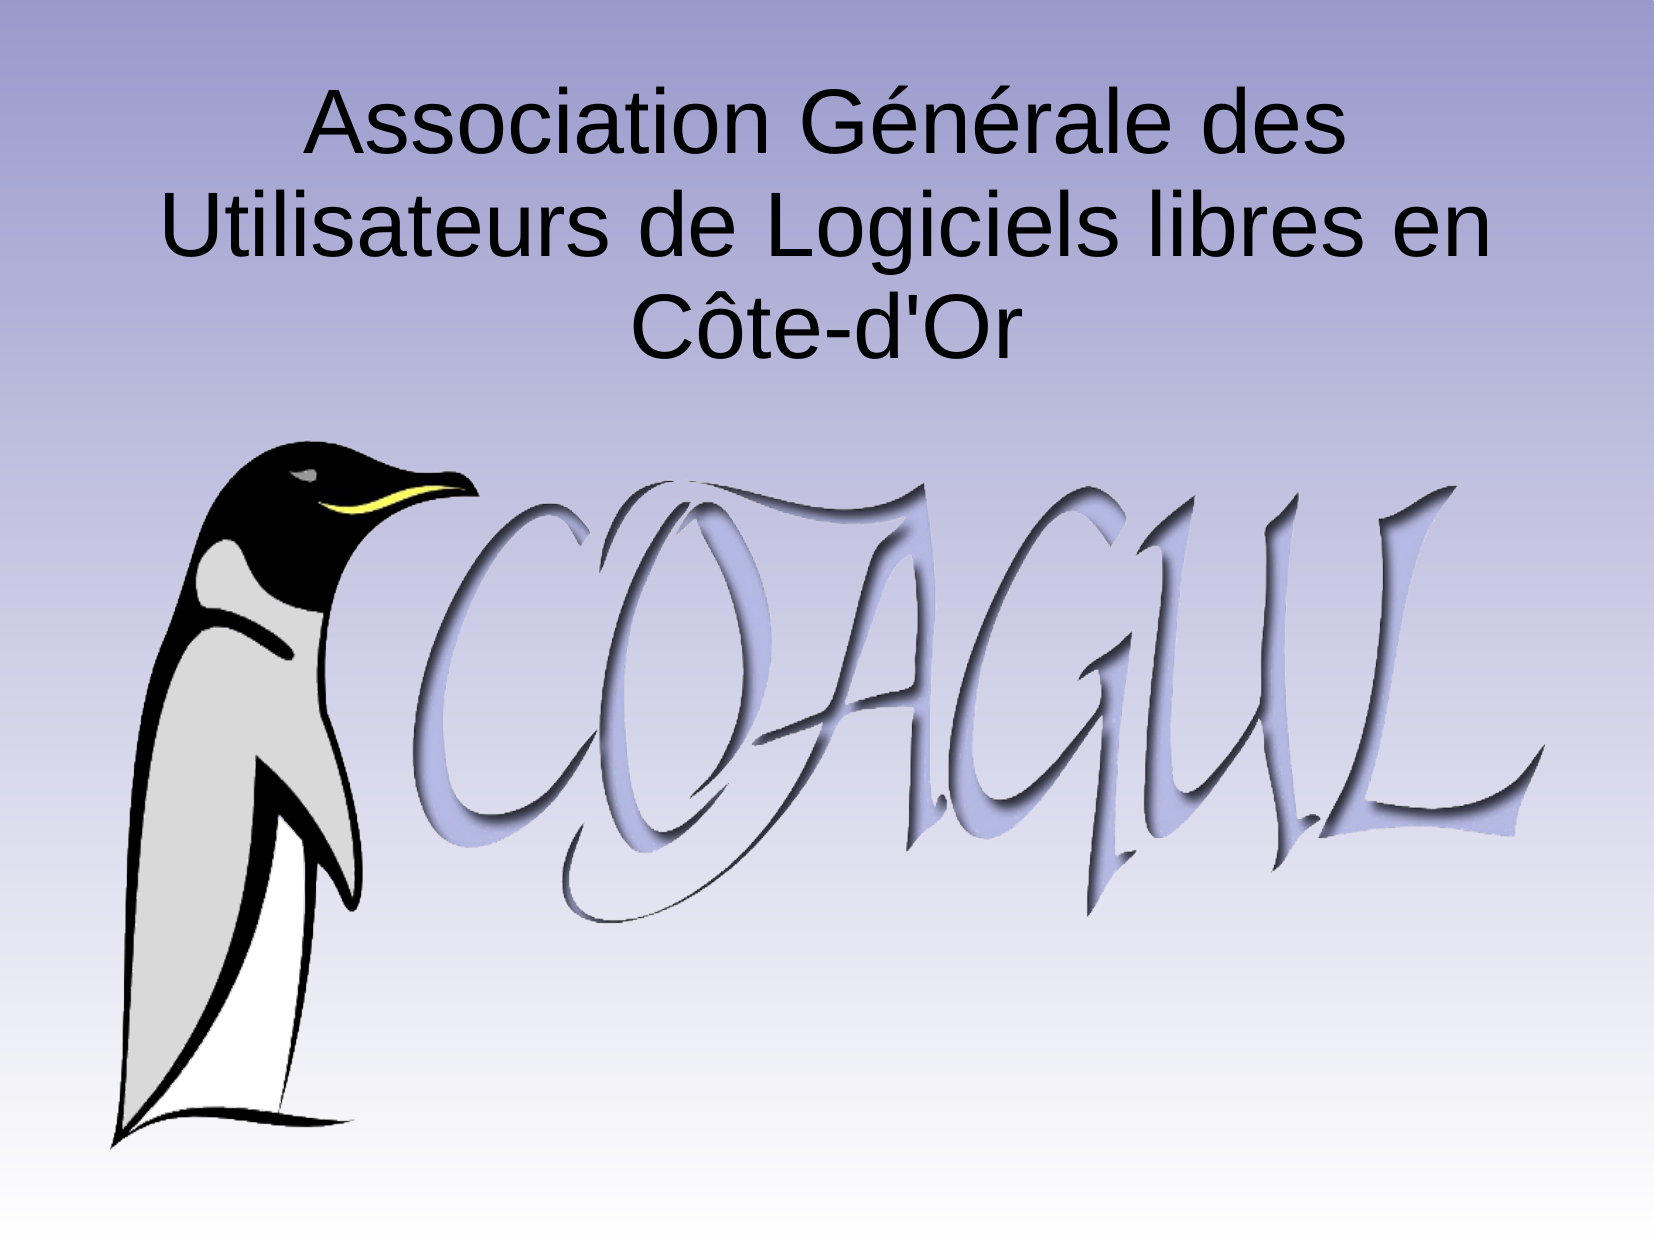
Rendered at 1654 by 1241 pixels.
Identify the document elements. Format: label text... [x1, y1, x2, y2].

picture [59, 383, 1595, 1211]
title Association Générale des Utilisateurs de Logiciels libres en Côte-d'Or [82, 70, 1571, 379]
